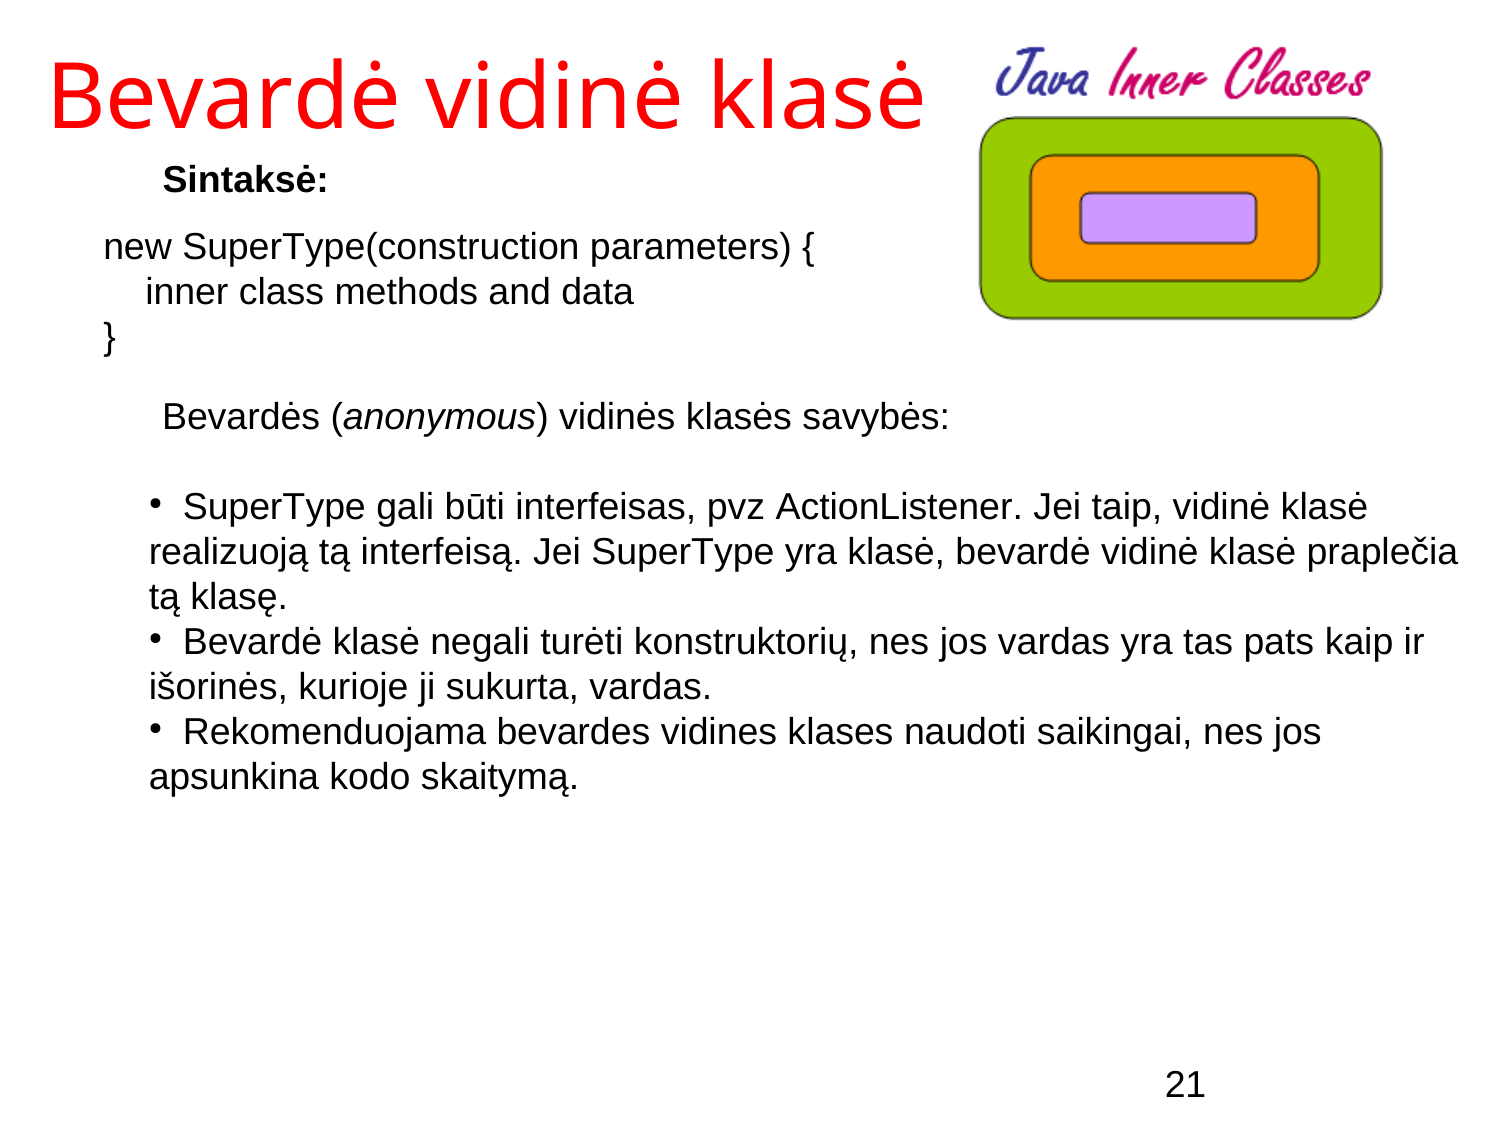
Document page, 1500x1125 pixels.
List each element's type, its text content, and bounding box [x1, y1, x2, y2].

text_box Sintaksė: [147, 147, 355, 214]
text_box Bevardės (anonymous) vidinės klasės savybės: SuperType gali būti interfeisas, pvz ActionListener. Jei taip, vidinė klasė realizuoją tą interfeisą. Jei SuperType yra klasė, bevardė vidinė klasė praplečia tą klasę. Bevardė klasė negali turėti konstruktorių, nes jos vardas yra tas pats kaip ir išorinės, kurioje ji sukurta, vardas. Rekomenduojama bevardes vidines klases naudoti saikingai, nes jos apsunkina kodo skaitymą. [59, 384, 1477, 805]
title Bevardė vidinė klasė [29, 29, 945, 155]
text_box new SuperType(construction parameters) { inner class methods and data } [88, 214, 829, 365]
picture [976, 38, 1388, 325]
